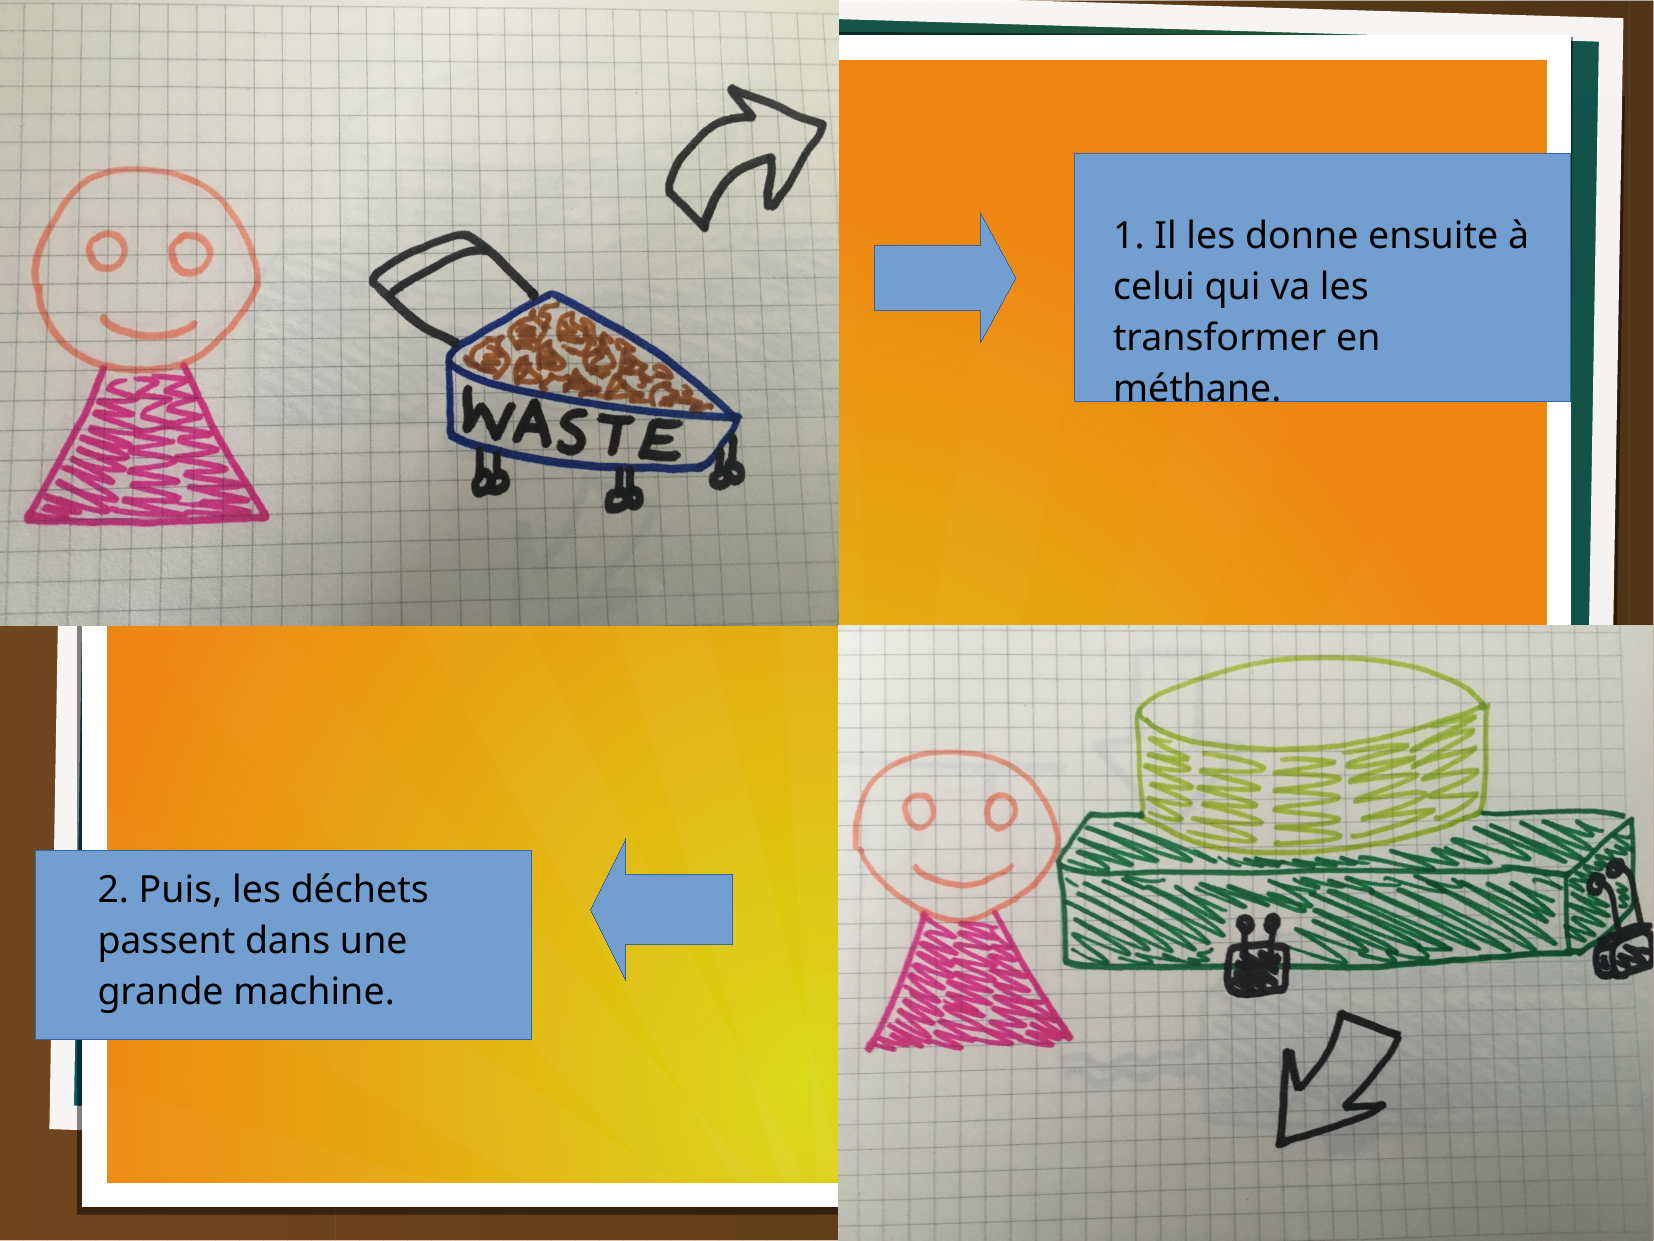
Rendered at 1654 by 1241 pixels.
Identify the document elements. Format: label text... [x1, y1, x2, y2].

text_box [35, 850, 532, 1040]
text_box [874, 212, 1016, 343]
text_box 2. Puis, les déchets passent dans une grande machine. [82, 854, 485, 1052]
text_box [590, 838, 733, 981]
text_box [1074, 153, 1571, 402]
picture [0, 0, 1654, 1241]
text_box 1. Il les donne ensuite à celui qui va les transformer en méthane. [1098, 200, 1560, 414]
